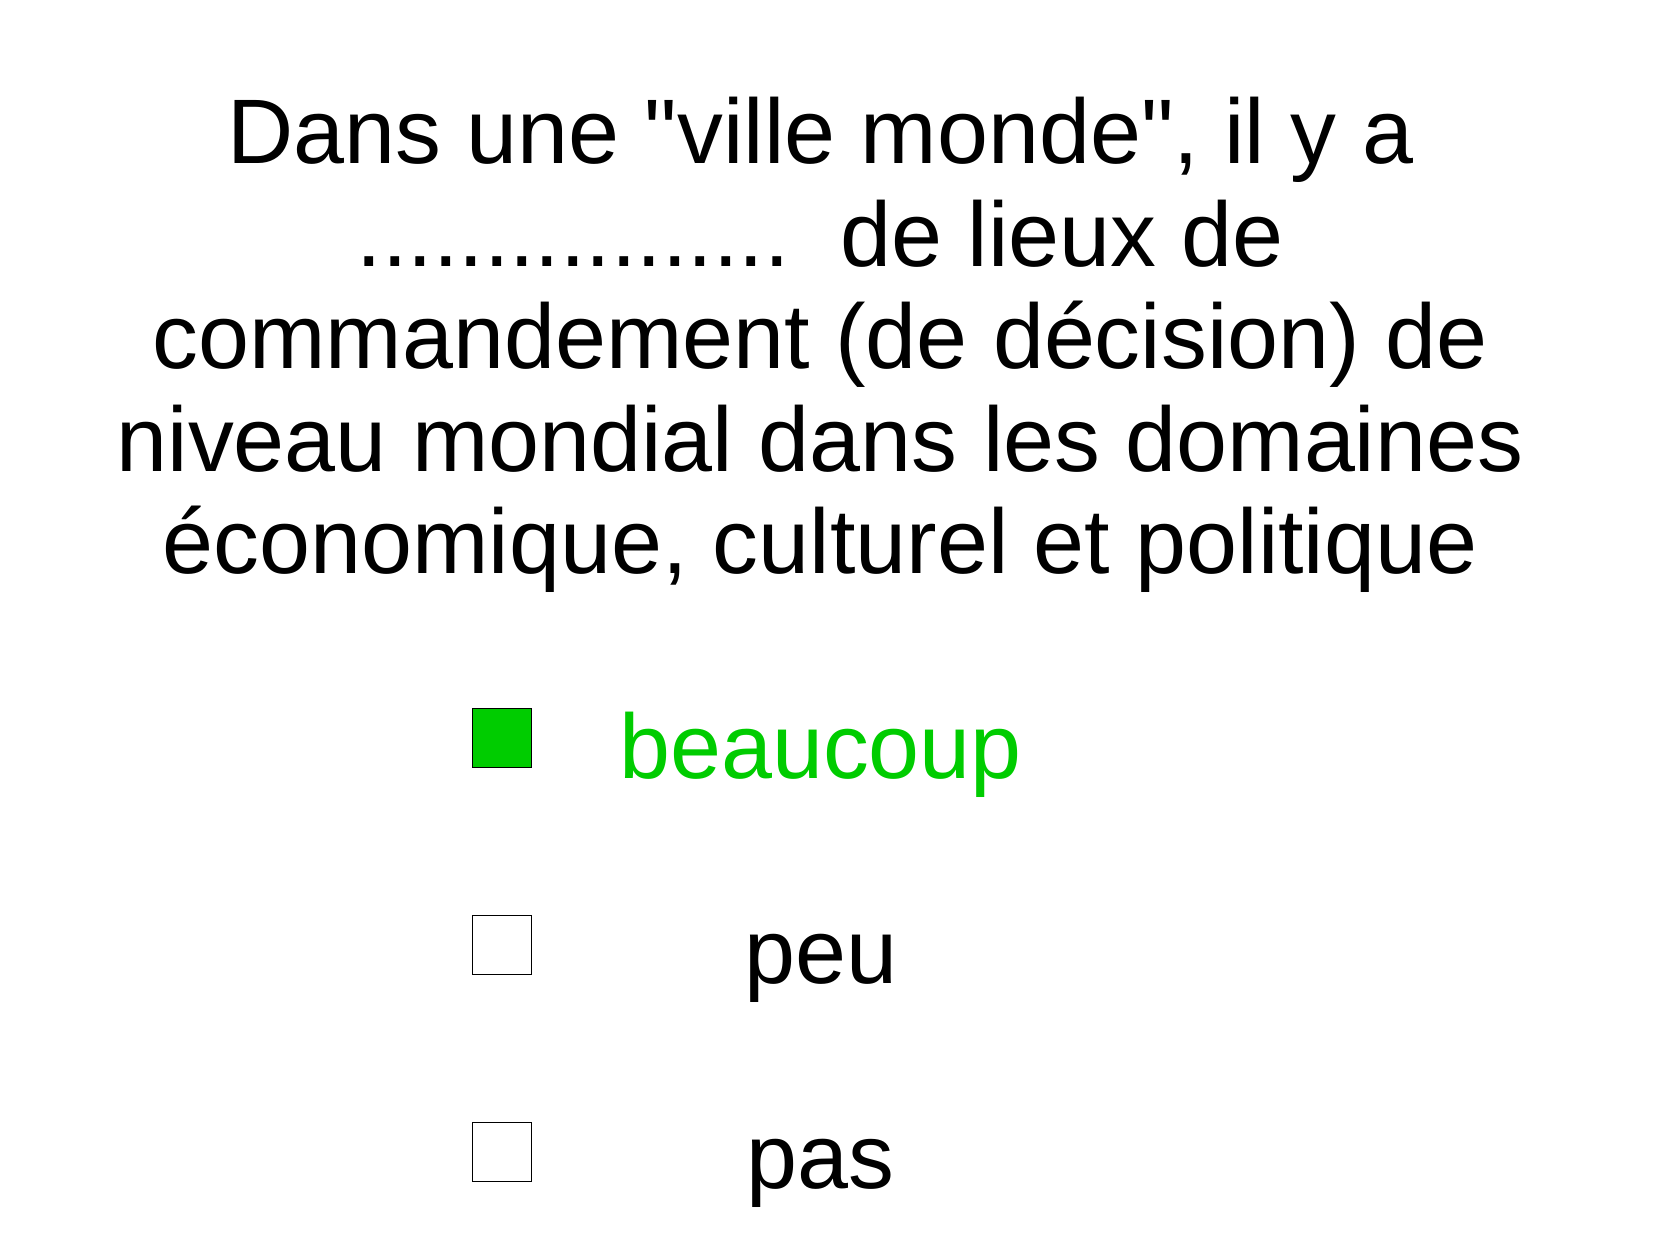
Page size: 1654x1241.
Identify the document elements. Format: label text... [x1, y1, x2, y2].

text_box [472, 708, 532, 768]
title Dans une "ville monde", il y a ................. de lieux de commandement (de décision) de niveau mondial dans les domaines économique, culturel et politique beaucoup peu pas [76, 80, 1565, 1209]
